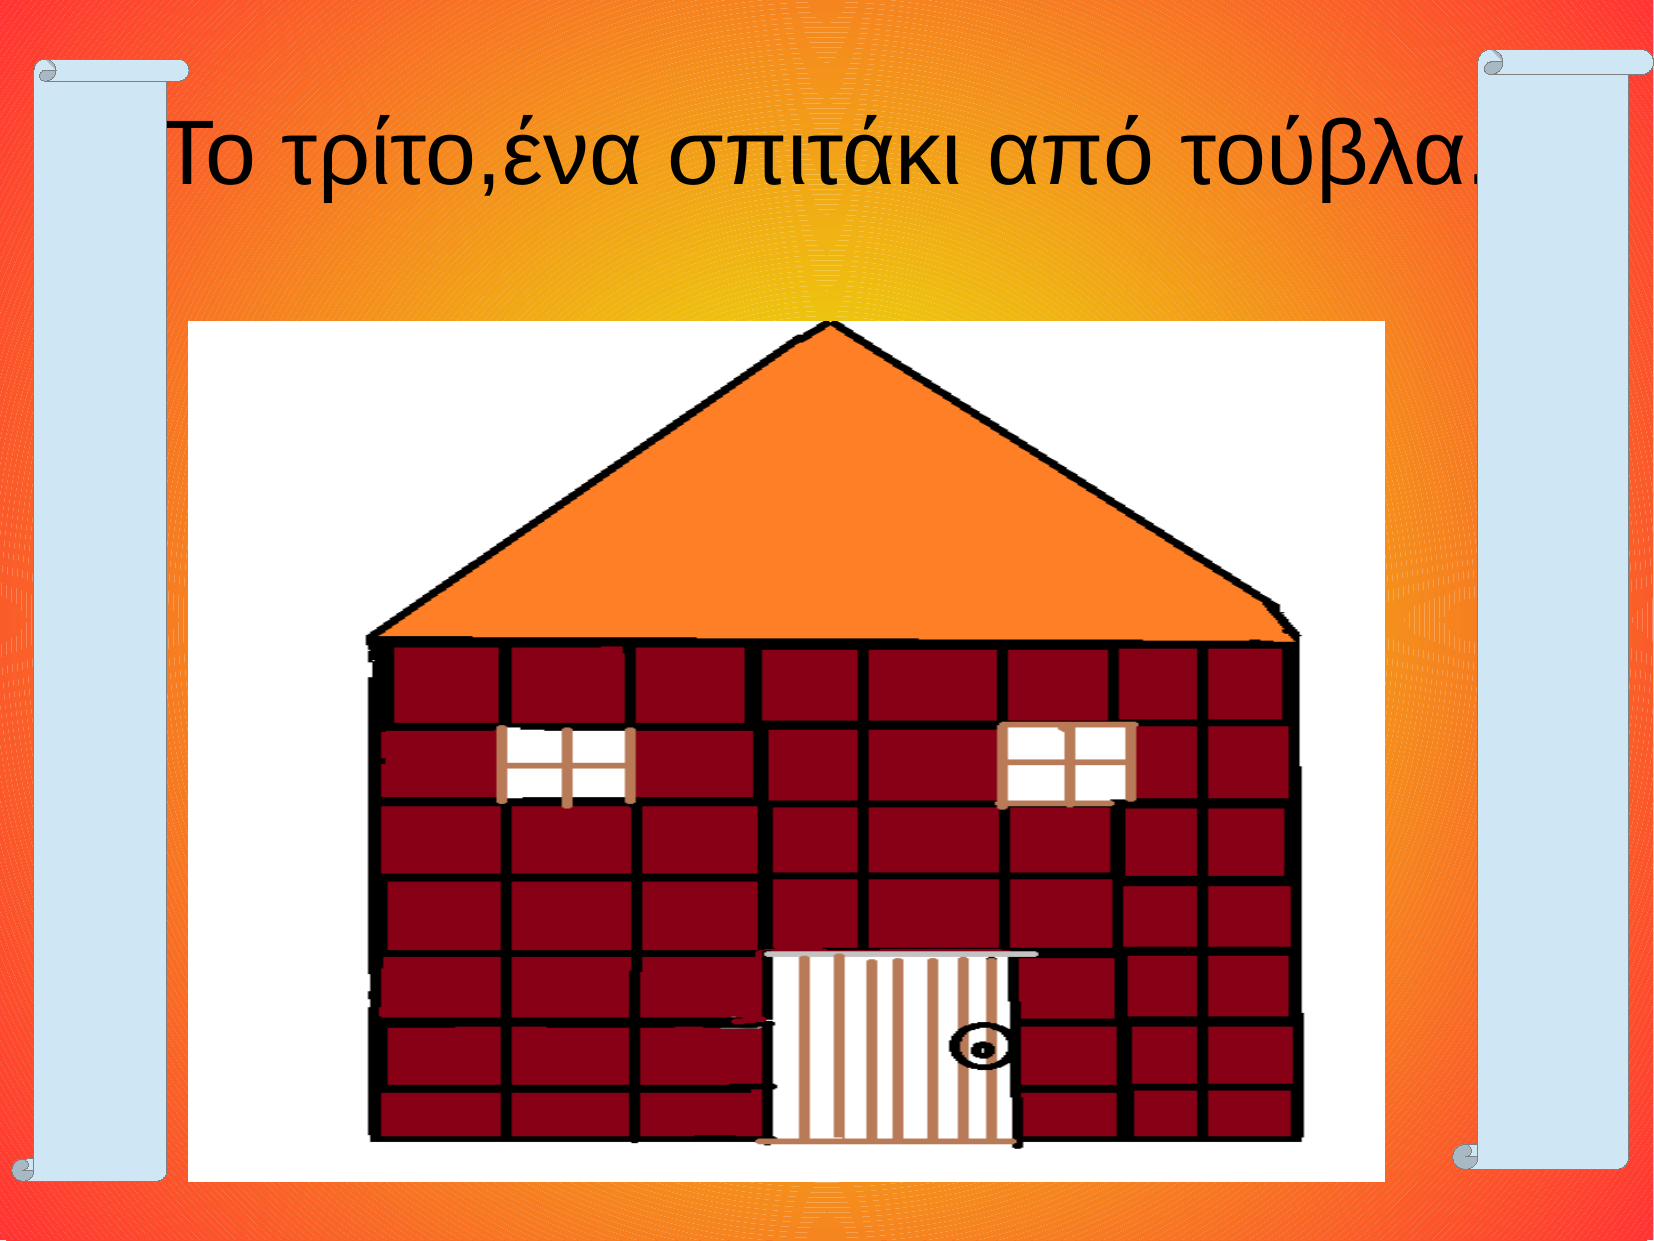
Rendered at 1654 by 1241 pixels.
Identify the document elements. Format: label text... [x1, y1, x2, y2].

title Το τρίτο,ένα σπιτάκι από τούβλα. [82, 49, 1486, 257]
text_box [1452, 49, 1654, 1170]
picture [188, 321, 1385, 1182]
text_box [11, 59, 190, 1182]
